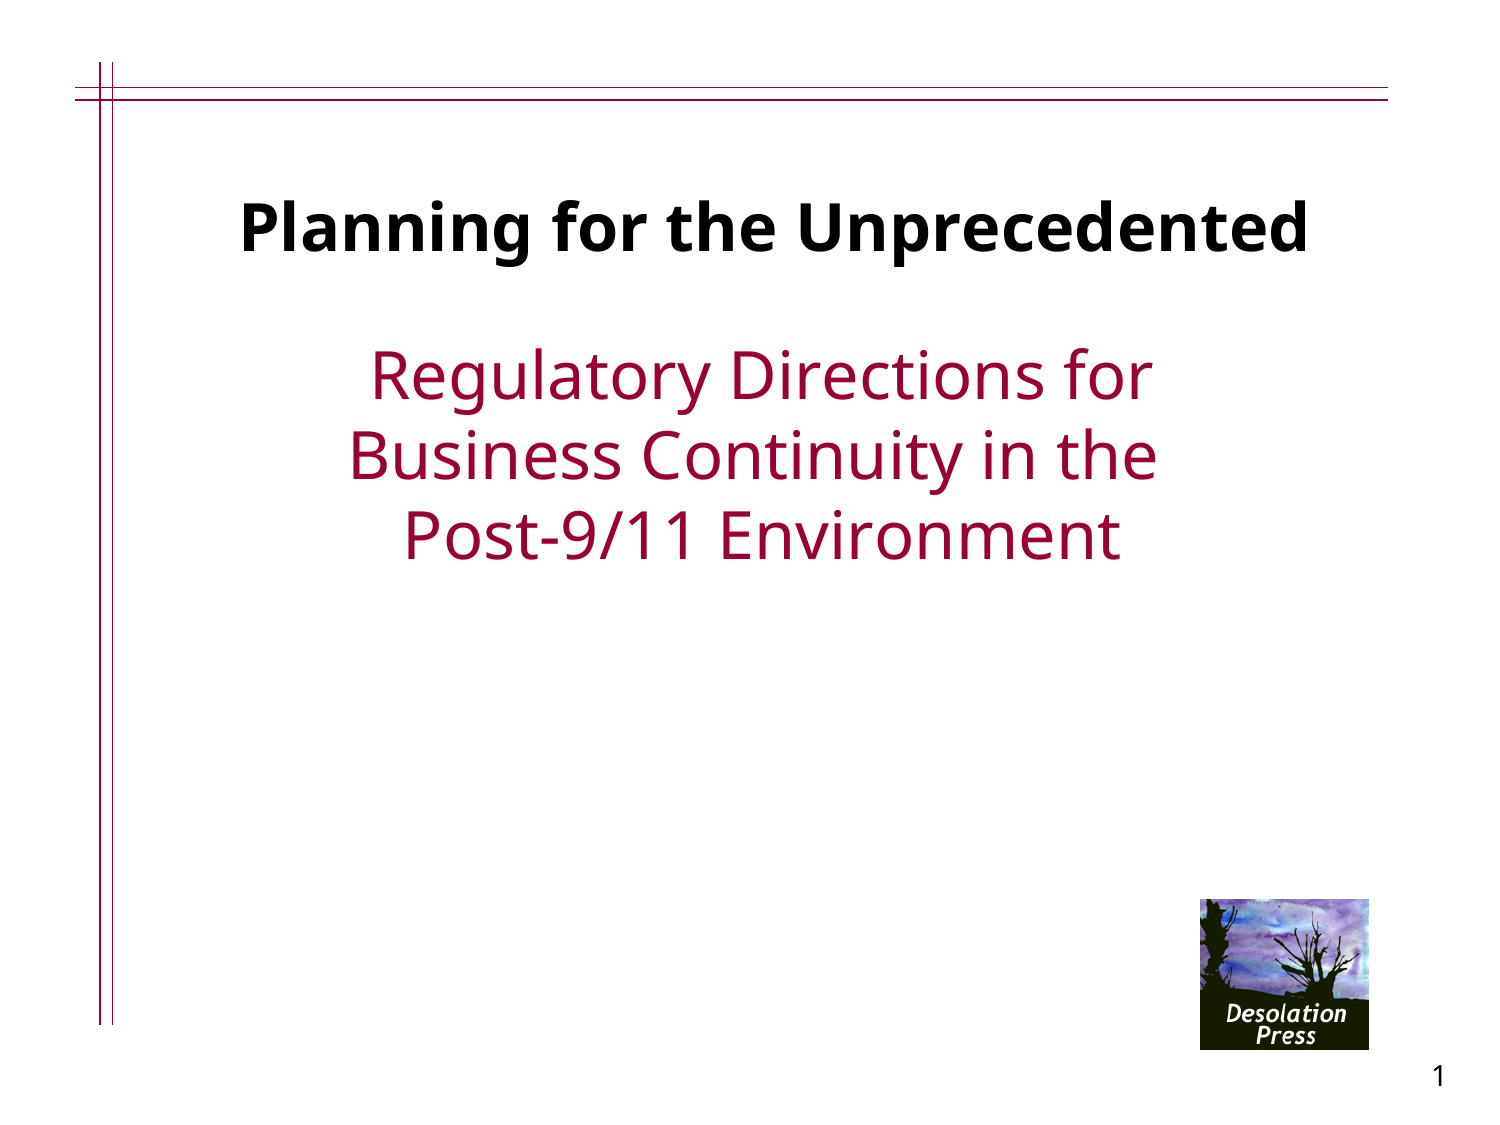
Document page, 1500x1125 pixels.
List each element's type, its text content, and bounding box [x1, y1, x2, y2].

picture [1200, 899, 1369, 1051]
text_box Regulatory Directions for Business Continuity in the Post-9/11 Environment [299, 324, 1225, 581]
title Planning for the Unprecedented [174, 174, 1375, 276]
